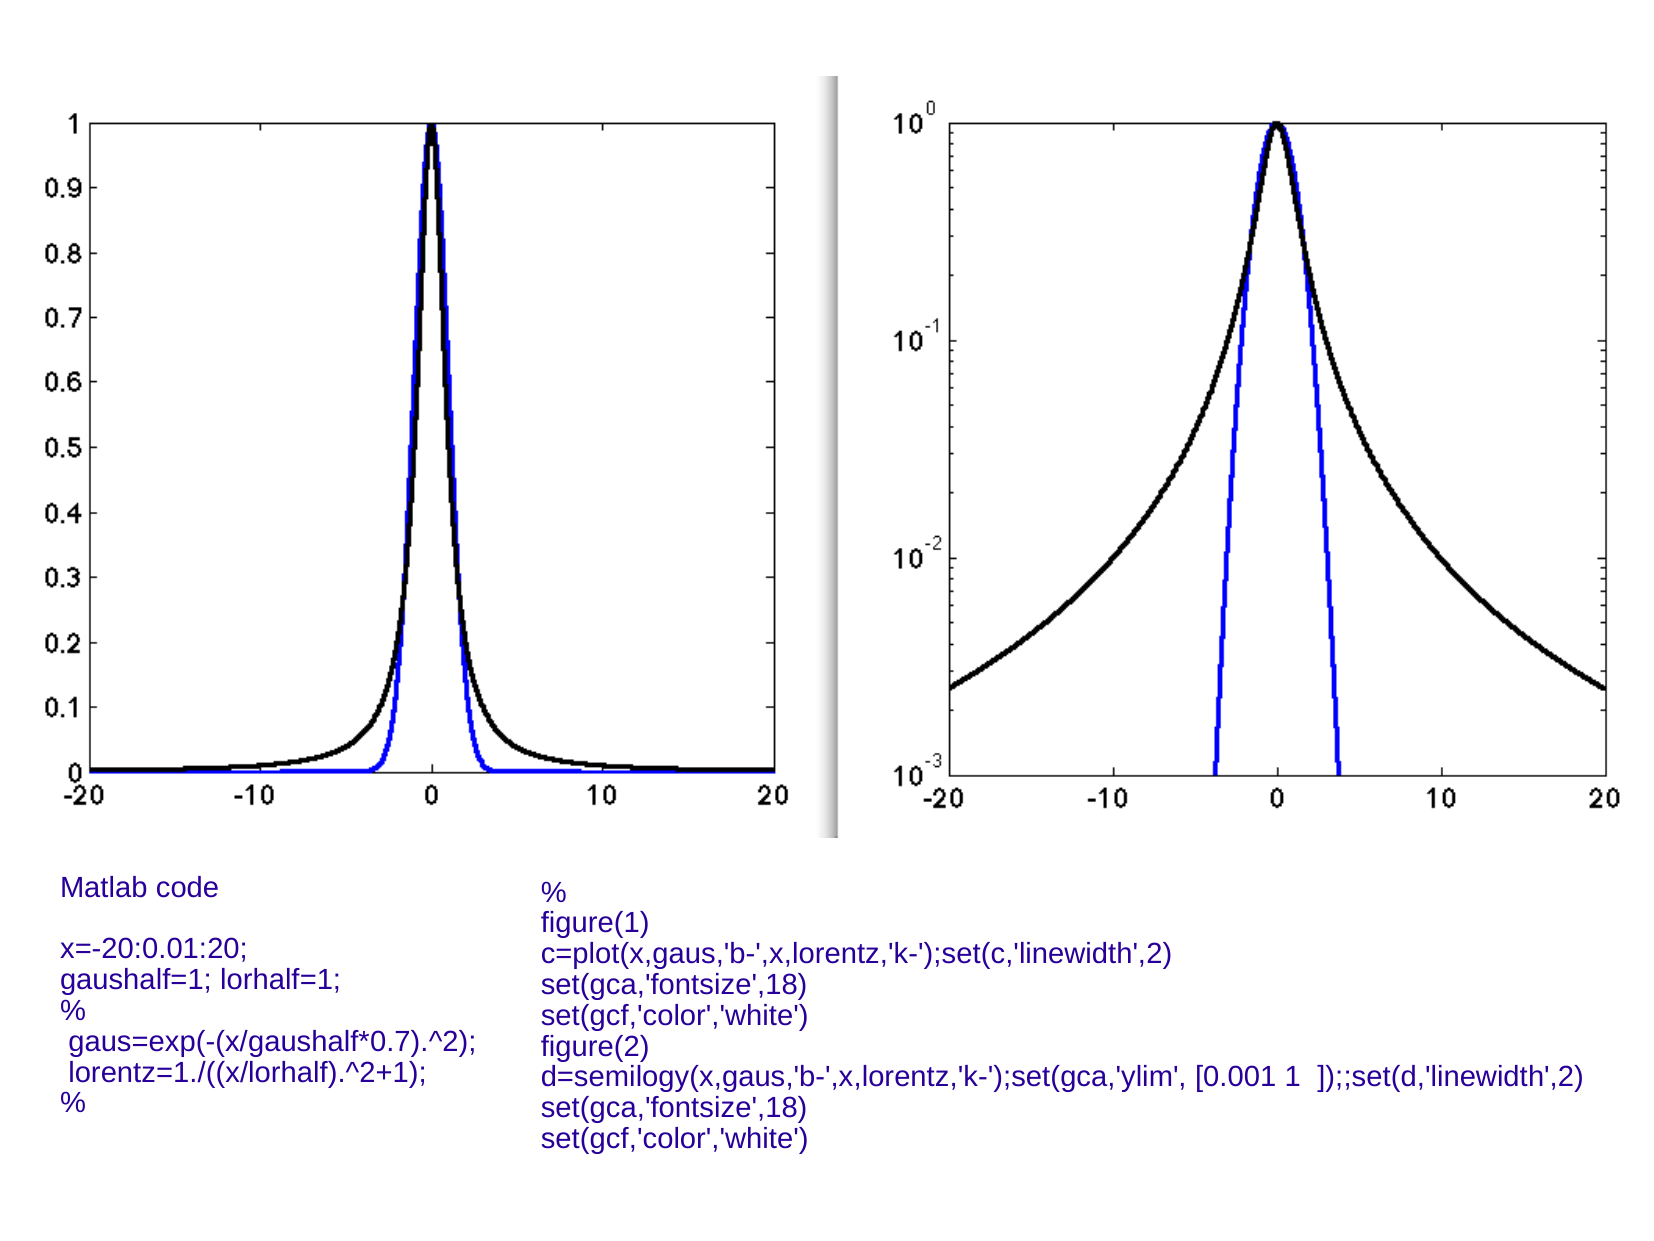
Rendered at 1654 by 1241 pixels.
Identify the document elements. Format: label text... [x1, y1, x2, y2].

text_box Matlab code x=-20:0.01:20; gaushalf=1; lorhalf=1; % gaus=exp(-(x/gaushalf*0.7).^2); lorentz=1./((x/lorhalf).^2+1); % [45, 865, 882, 1238]
picture [16, 76, 1654, 838]
text_box % figure(1) c=plot(x,gaus,'b-',x,lorentz,'k-');set(c,'linewidth',2) set(gca,'fontsize',18) set(gcf,'color','white') figure(2) d=semilogy(x,gaus,'b-',x,lorentz,'k-');set(gca,'ylim', [0.001 1 ]);;set(d,'linewidth',2) set(gca,'fontsize',18) set(gcf,'color','white') [526, 841, 1601, 1189]
